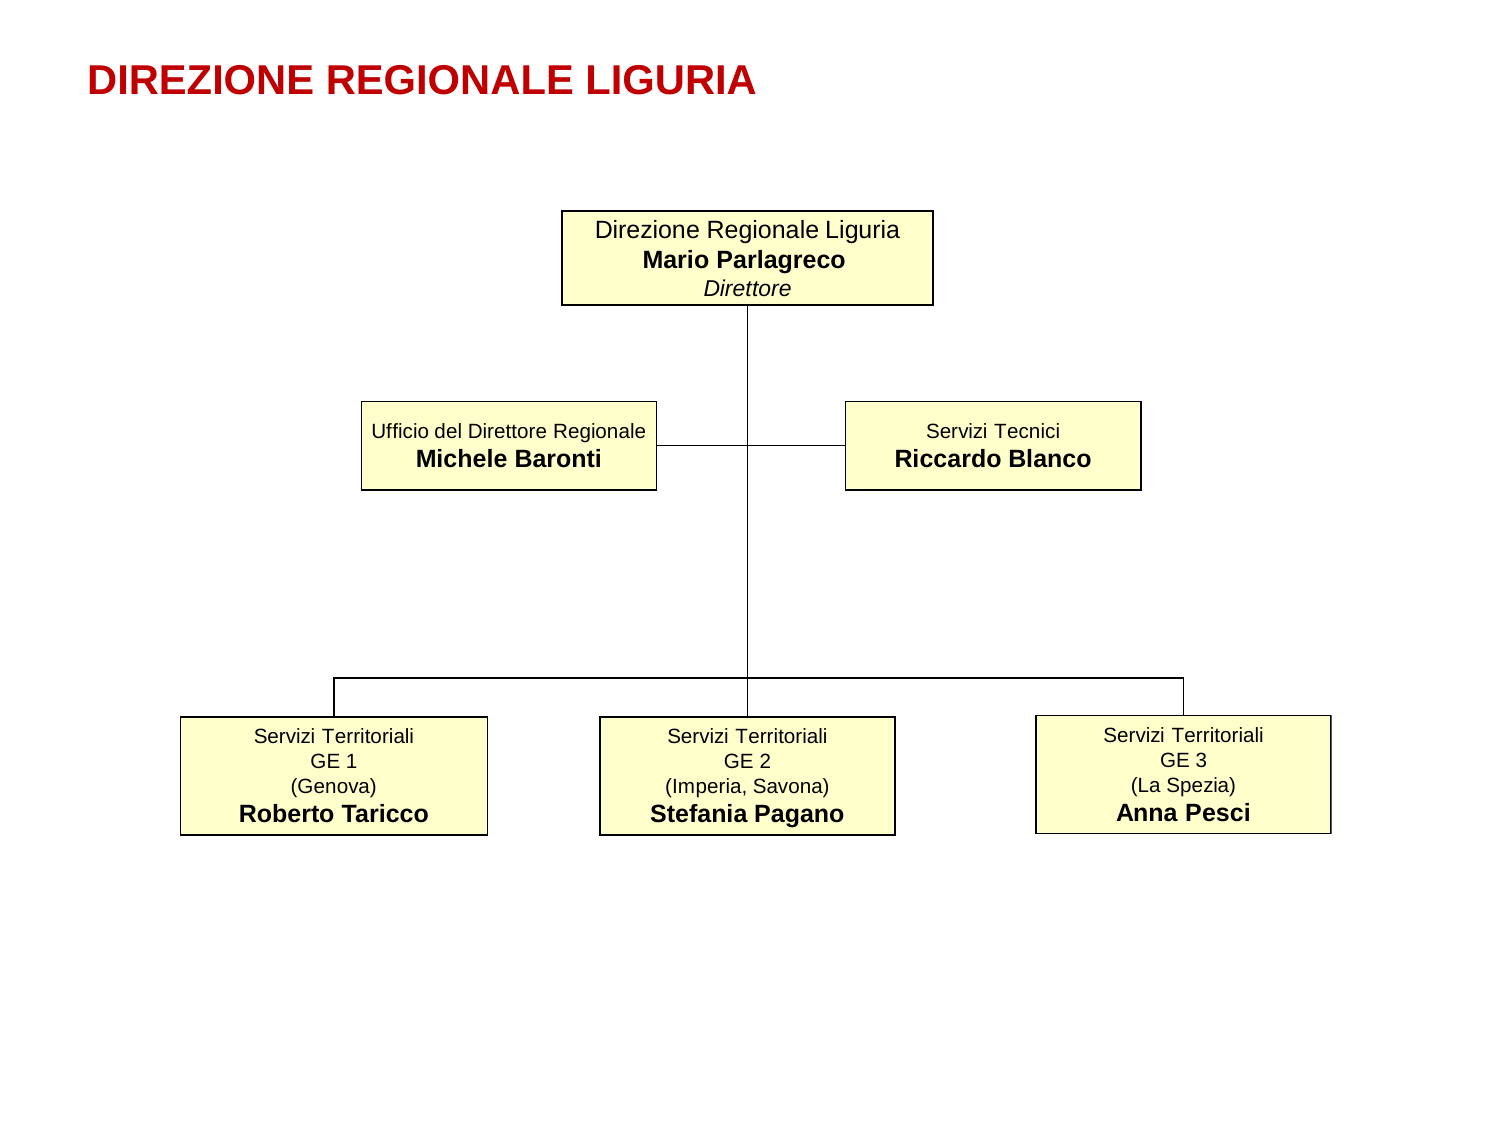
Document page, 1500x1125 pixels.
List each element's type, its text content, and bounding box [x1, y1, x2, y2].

picture [179, 206, 1332, 844]
title DIREZIONE REGIONALE LIGURIA [72, 45, 1462, 128]
